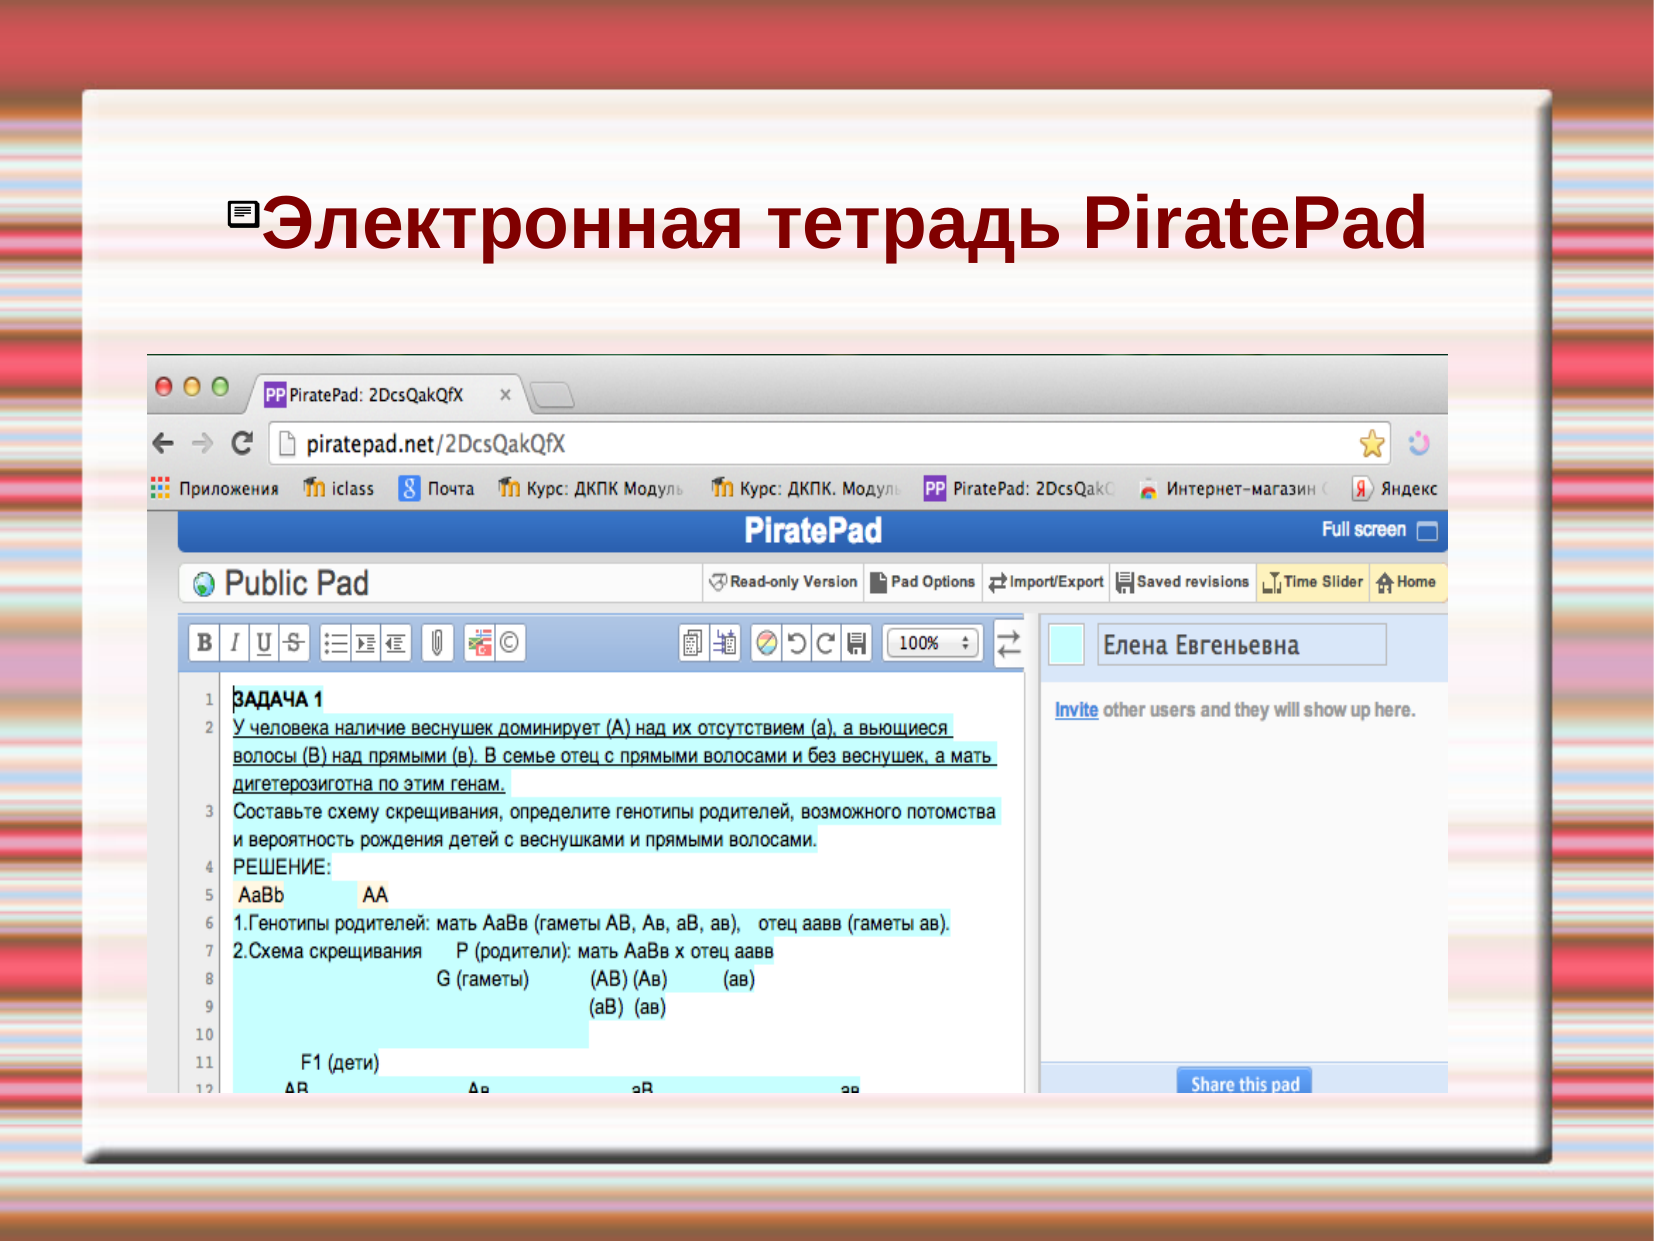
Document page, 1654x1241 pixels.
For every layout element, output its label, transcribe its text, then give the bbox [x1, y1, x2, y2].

picture [147, 354, 1448, 1093]
title Электронная тетрадь PiratePad [121, 114, 1534, 322]
